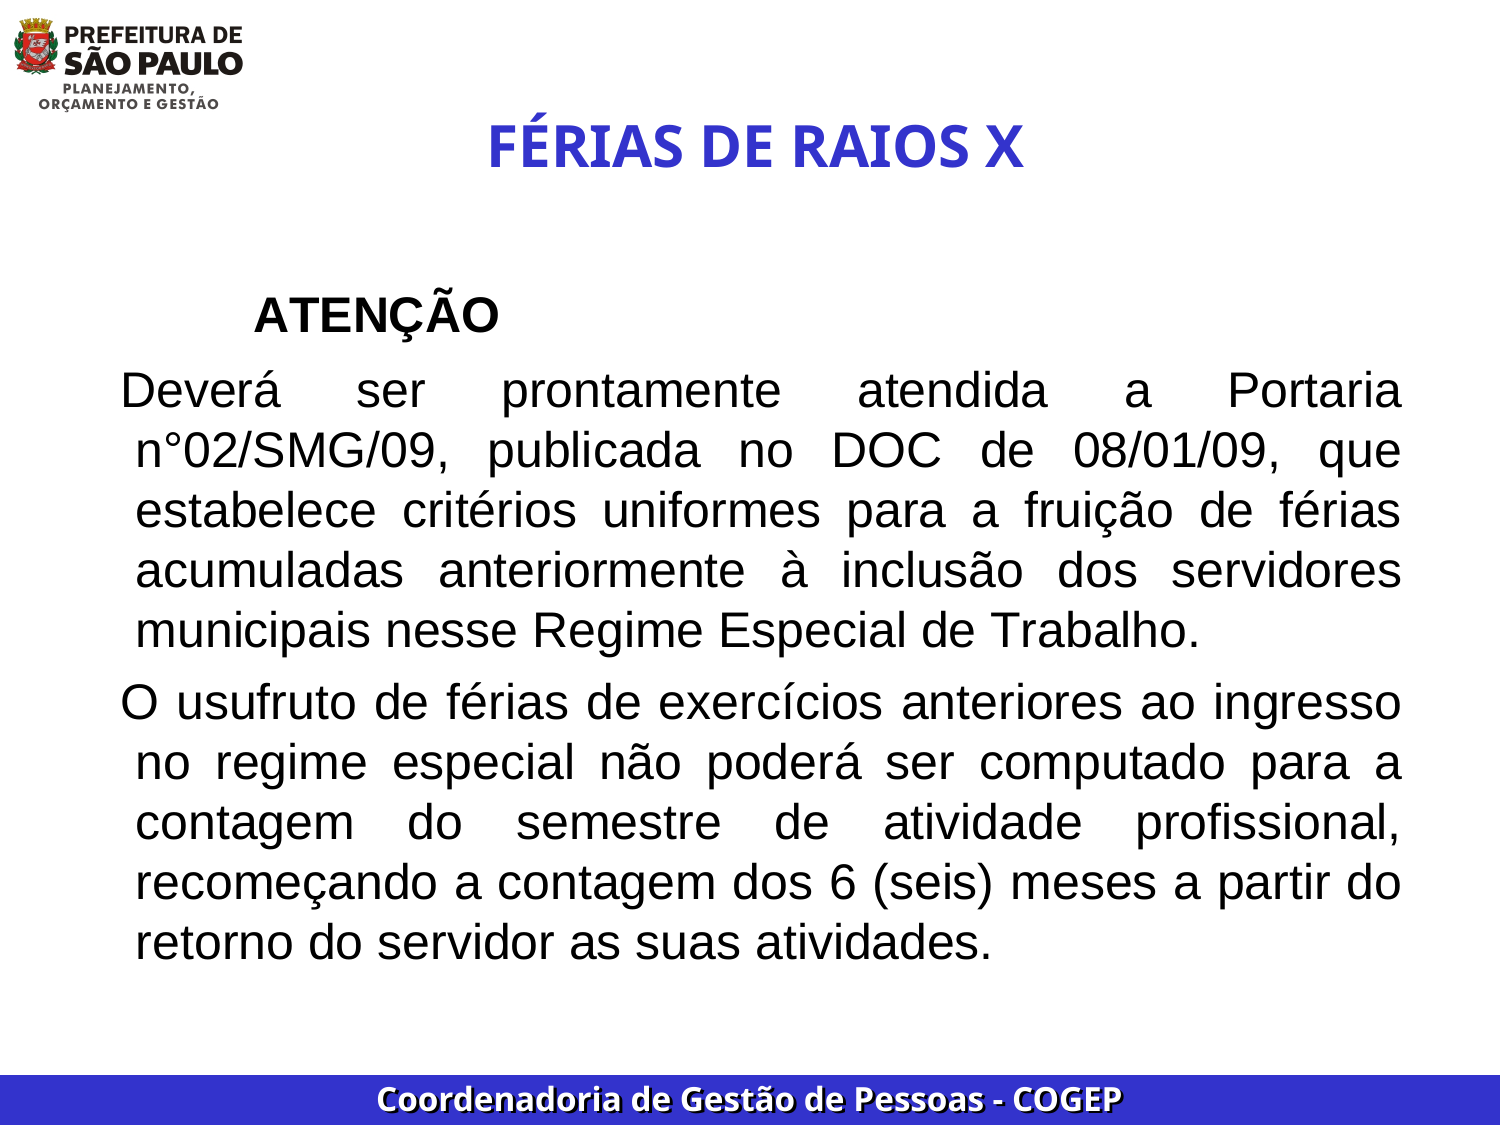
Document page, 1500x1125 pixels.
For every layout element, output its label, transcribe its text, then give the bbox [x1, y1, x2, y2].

subtitle ATENÇÃO Deverá ser prontamente atendida a Portaria n°02/SMG/09, publicada no DOC de 08/01/09, que estabelece critérios uniformes para a fruição de férias acumuladas anteriormente à inclusão dos servidores municipais nesse Regime Especial de Trabalho. O usufruto de férias de exercícios anteriores ao ingresso no regime especial não poderá ser computado para a contagem do semestre de atividade profissional, recomeçando a contagem dos 6 (seis) meses a partir do retorno do servidor as suas atividades. [29, 267, 1436, 976]
title FÉRIAS DE RAIOS X [100, 101, 1412, 187]
